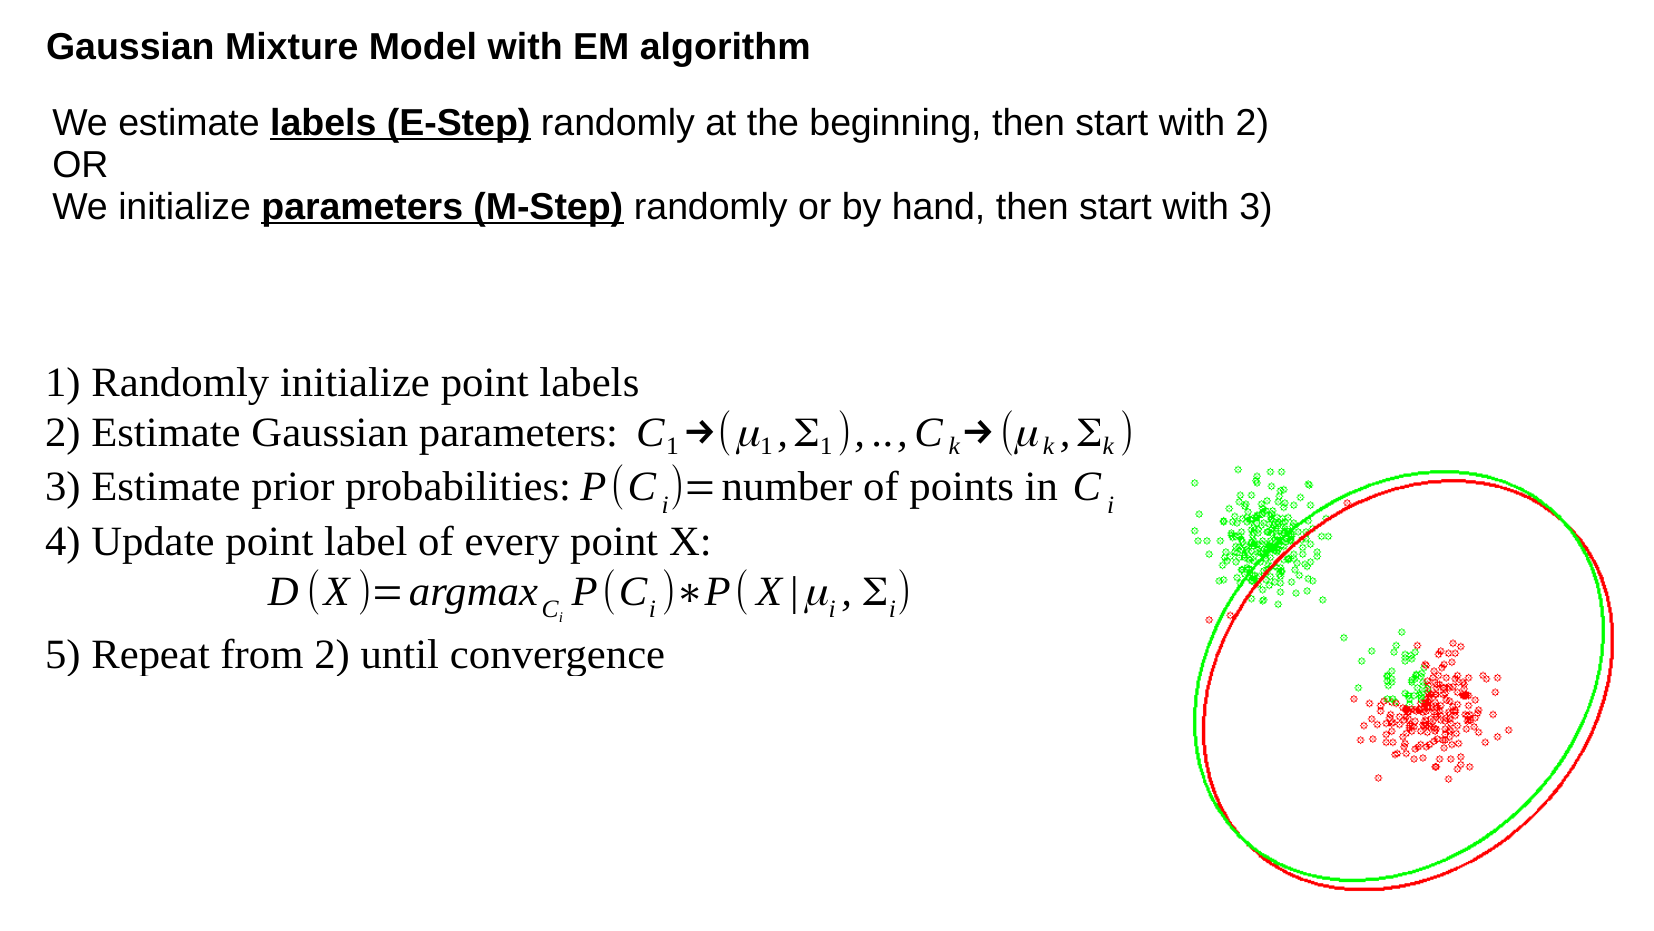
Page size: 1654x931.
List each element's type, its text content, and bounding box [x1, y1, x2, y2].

text_box We estimate labels (E-Step) randomly at the beginning, then start with 2) OR We initialize parameters (M-Step) randomly or by hand, then start with 3) [37, 94, 1288, 283]
chart [23, 358, 1154, 676]
text_box Gaussian Mixture Model with EM algorithm [31, 18, 1501, 76]
picture [986, 262, 1654, 930]
